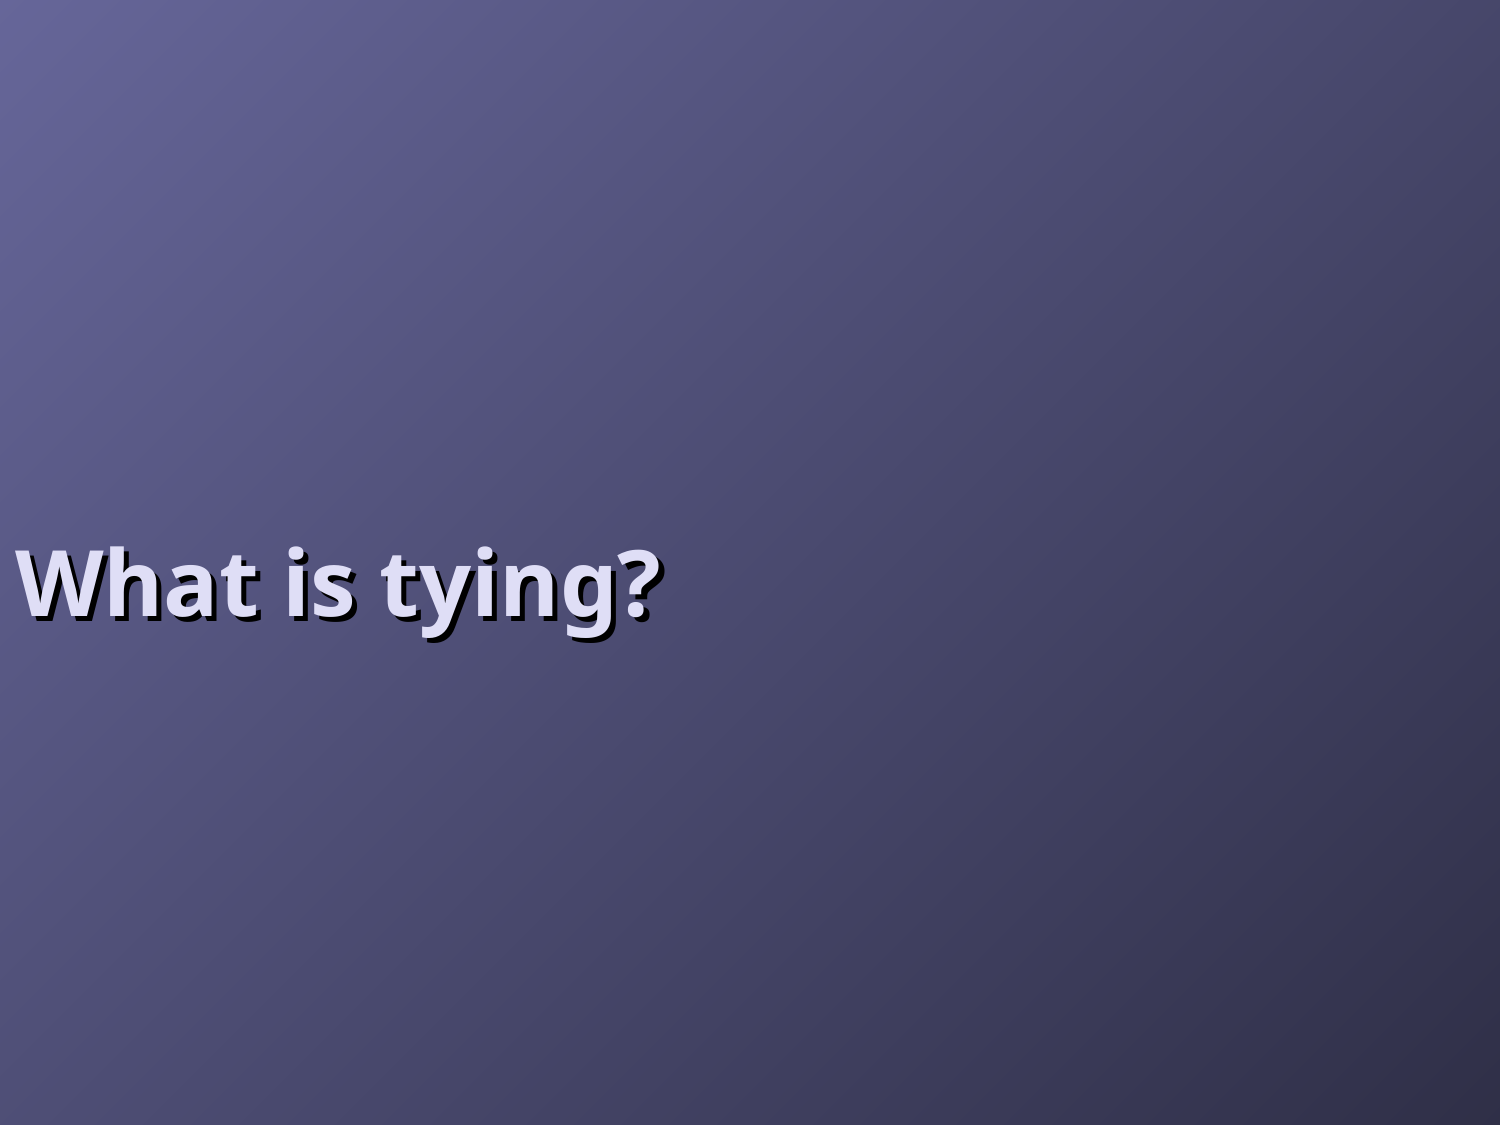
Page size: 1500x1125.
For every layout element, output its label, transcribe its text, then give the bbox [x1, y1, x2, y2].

title What is tying? [0, 487, 1500, 676]
